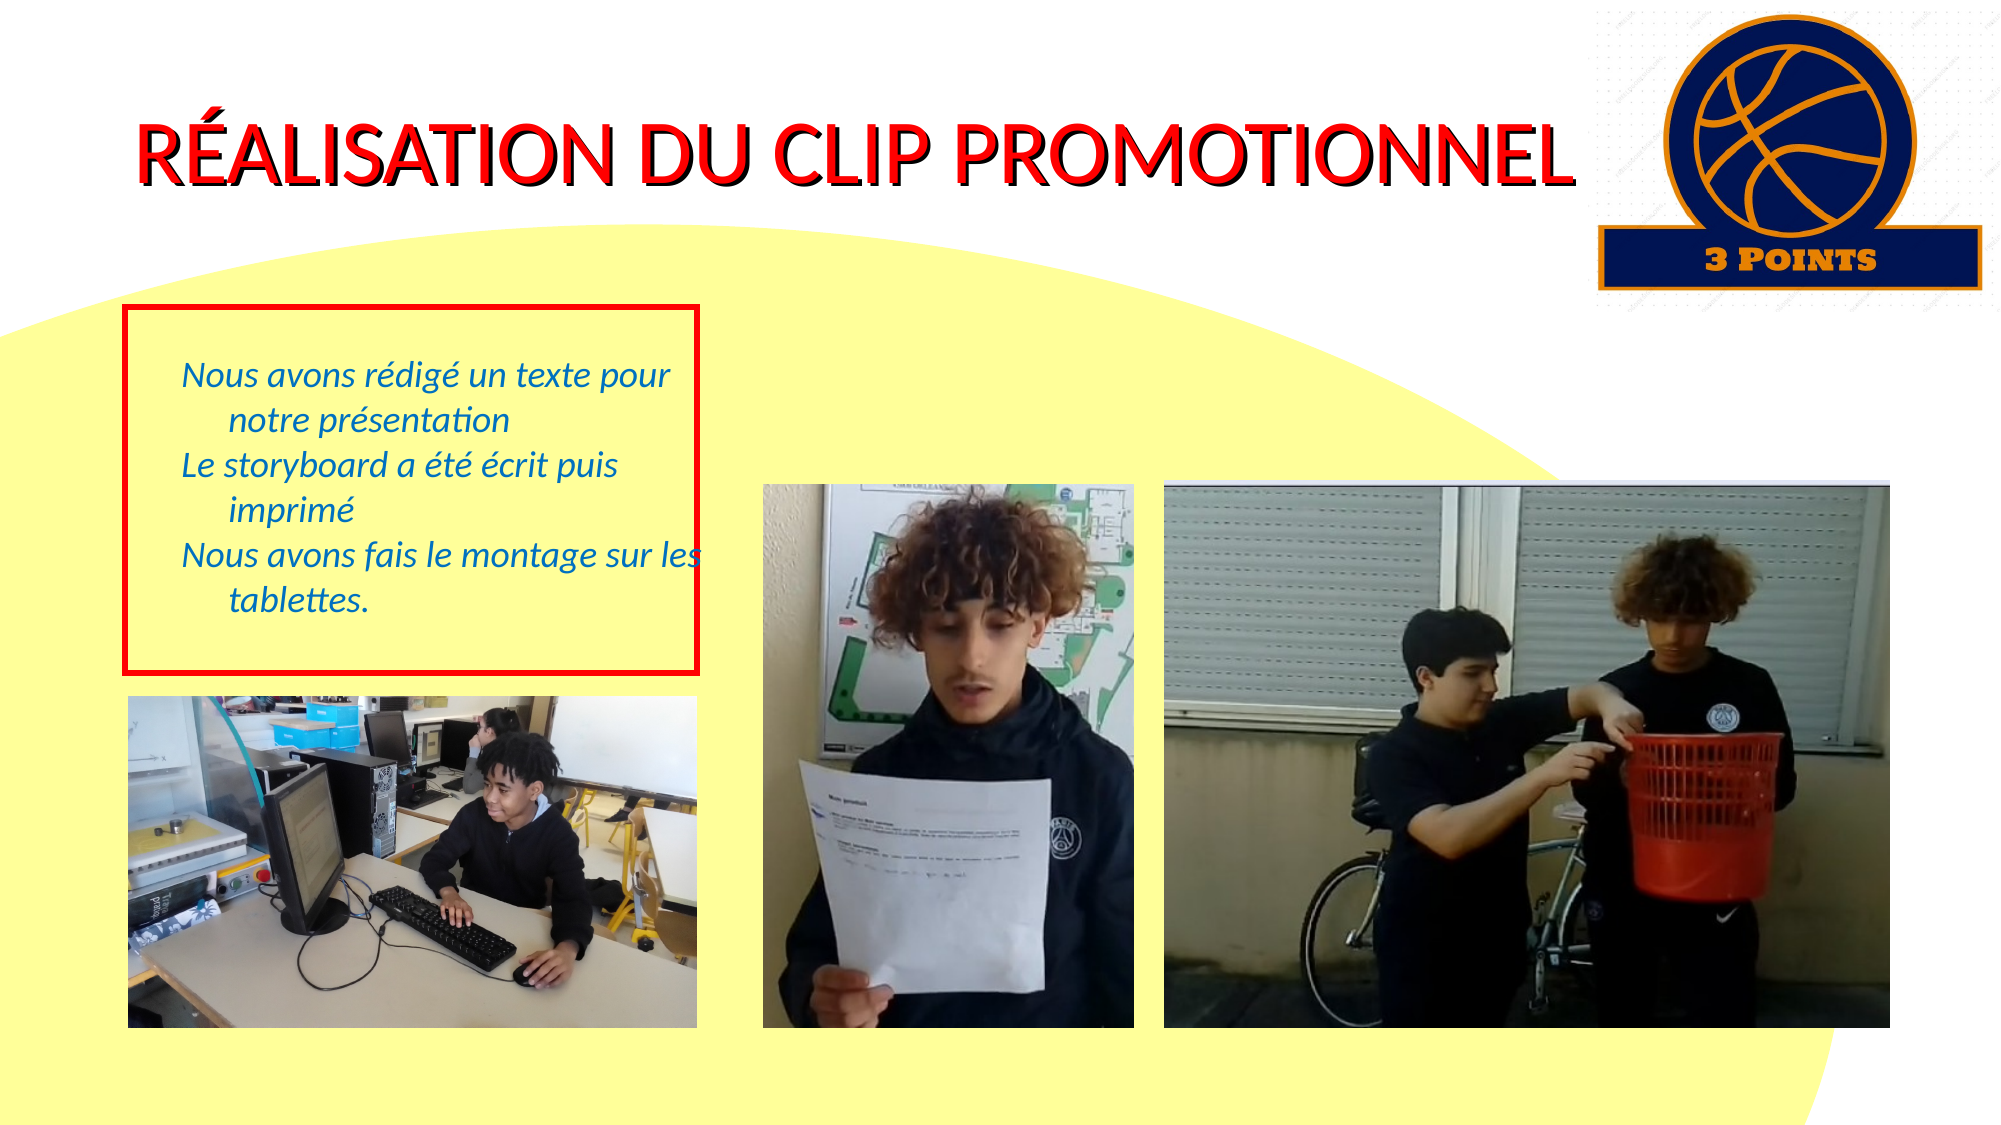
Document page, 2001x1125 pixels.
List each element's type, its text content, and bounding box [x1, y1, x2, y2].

text_box Nous avons rédigé un texte pour notre présentation Le storyboard a été écrit puis imprimé Nous avons fais le montage sur les tablettes. [120, 342, 721, 628]
picture [1164, 480, 1890, 1028]
picture [128, 696, 697, 1028]
picture [763, 484, 1134, 1028]
picture [1588, 11, 2001, 312]
text_box RÉALISATION DU CLIP PROMOTIONNEL [118, 83, 1726, 211]
